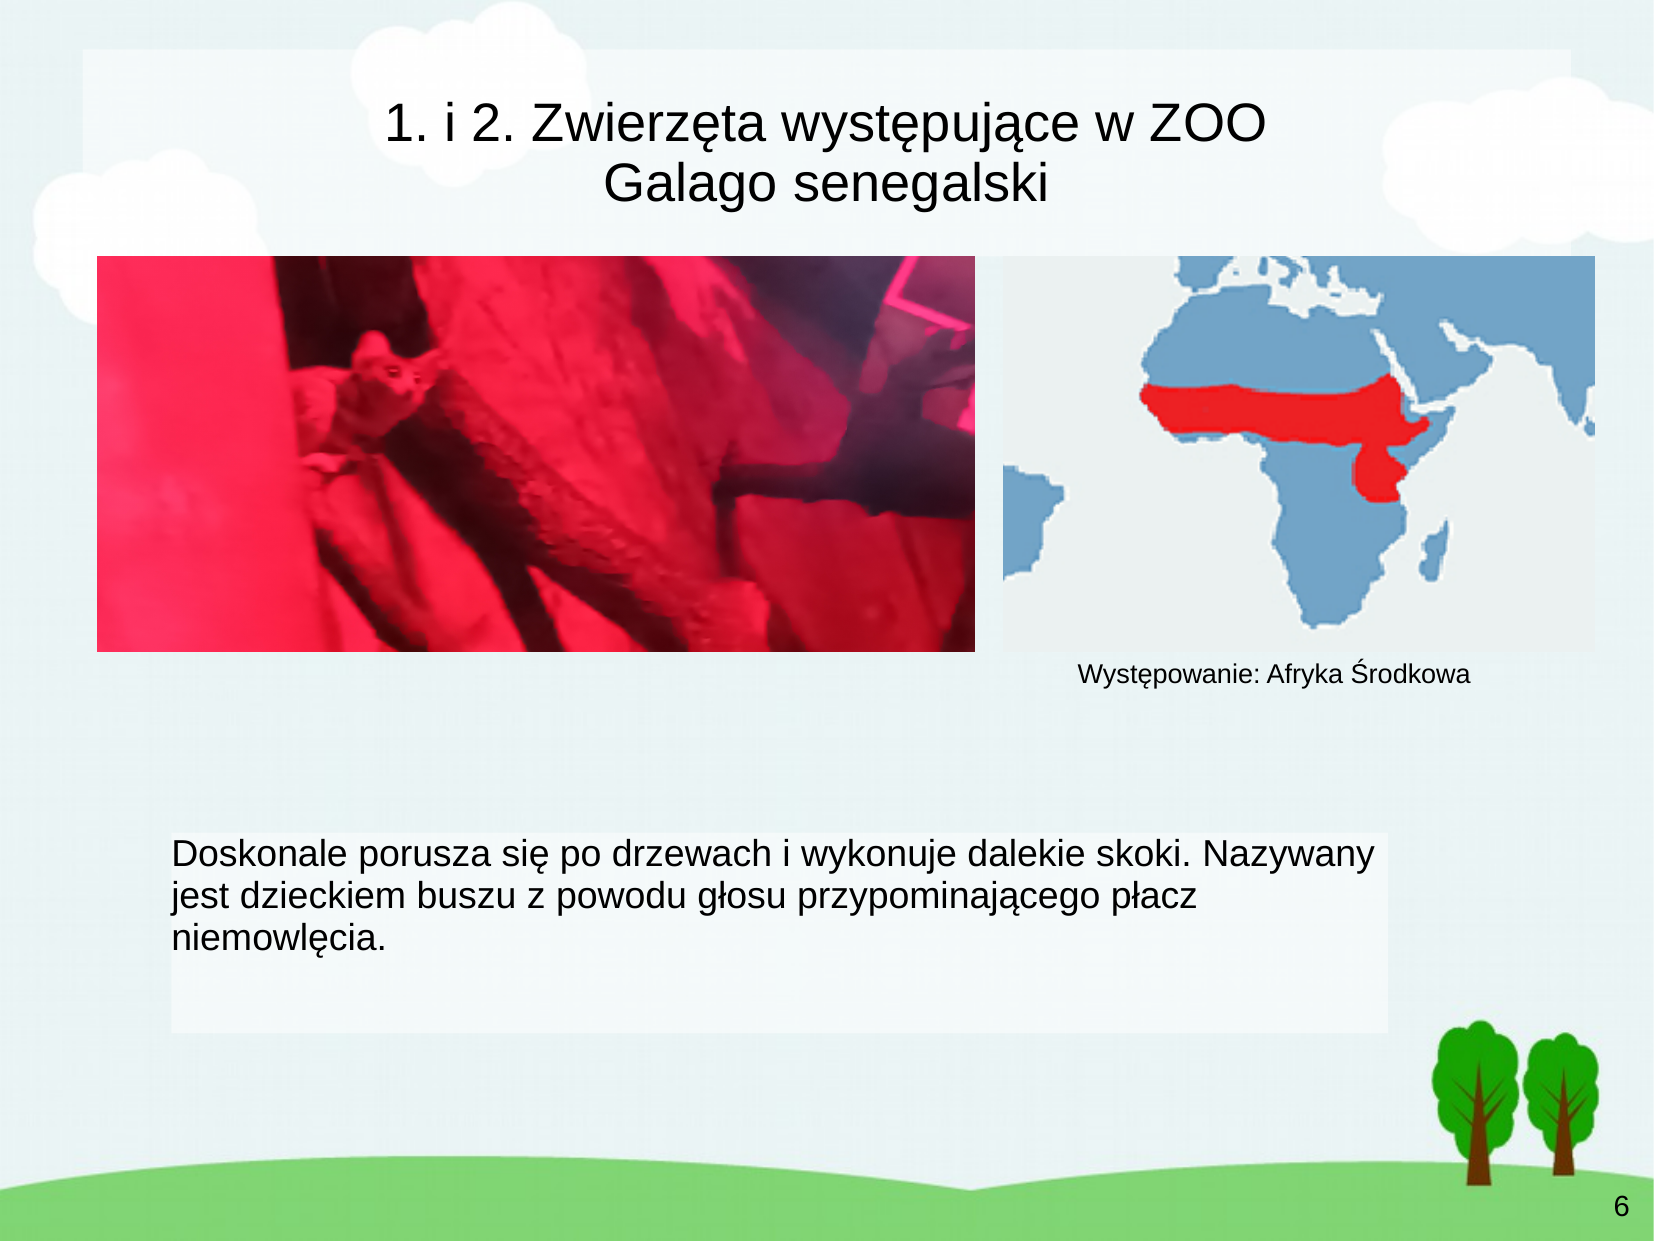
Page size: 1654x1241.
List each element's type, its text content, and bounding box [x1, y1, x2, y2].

title 1. i 2. Zwierzęta występujące w ZOO Galago senegalski [82, 49, 1571, 257]
picture [0, 0, 1654, 1241]
text_box Występowanie: Afryka Środkowa [1062, 651, 1565, 697]
list Doskonale porusza się po drzewach i wykonuje dalekie skoki. Nazywany jest dzieckiem buszu z powodu głosu przypominającego płacz niemowlęcia. [171, 832, 1388, 1034]
